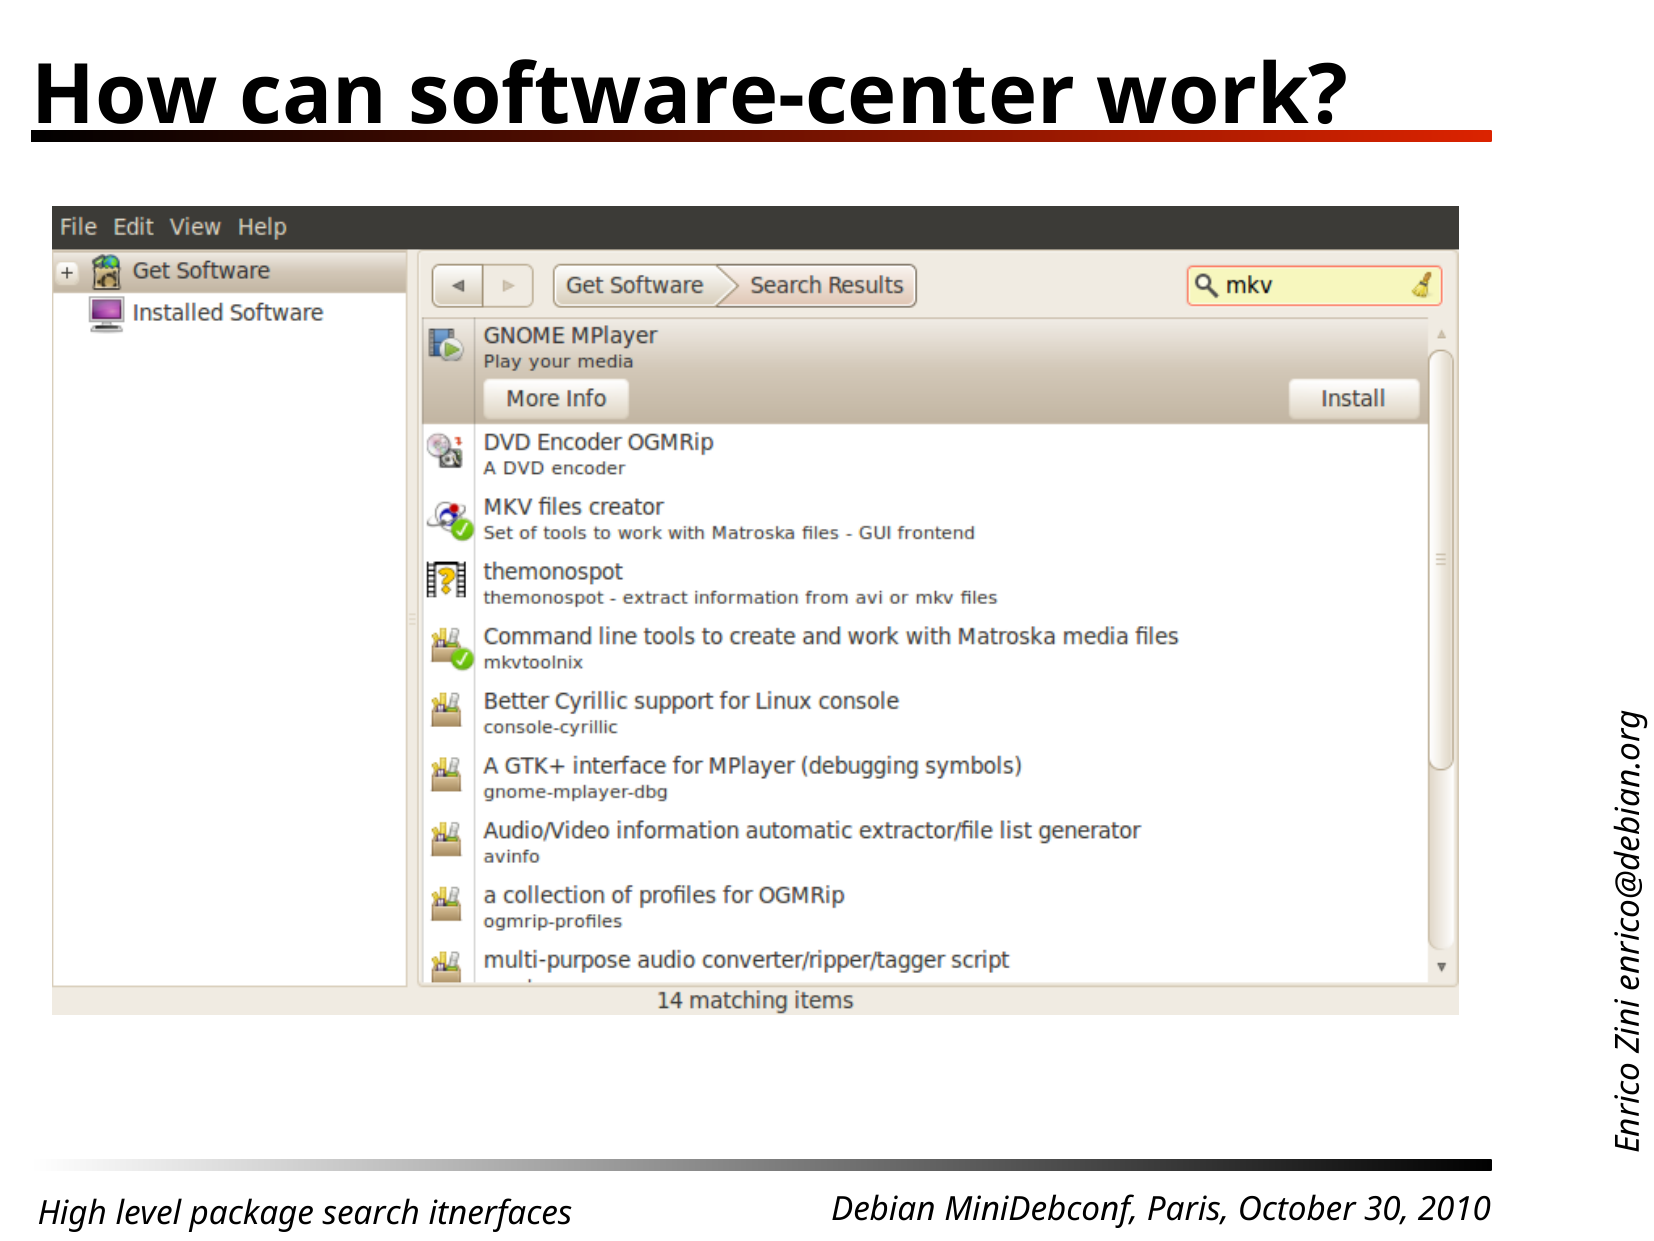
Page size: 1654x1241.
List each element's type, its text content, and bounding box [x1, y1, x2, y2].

text_box How can software-center work? [31, 34, 1438, 168]
picture [52, 206, 1459, 1015]
